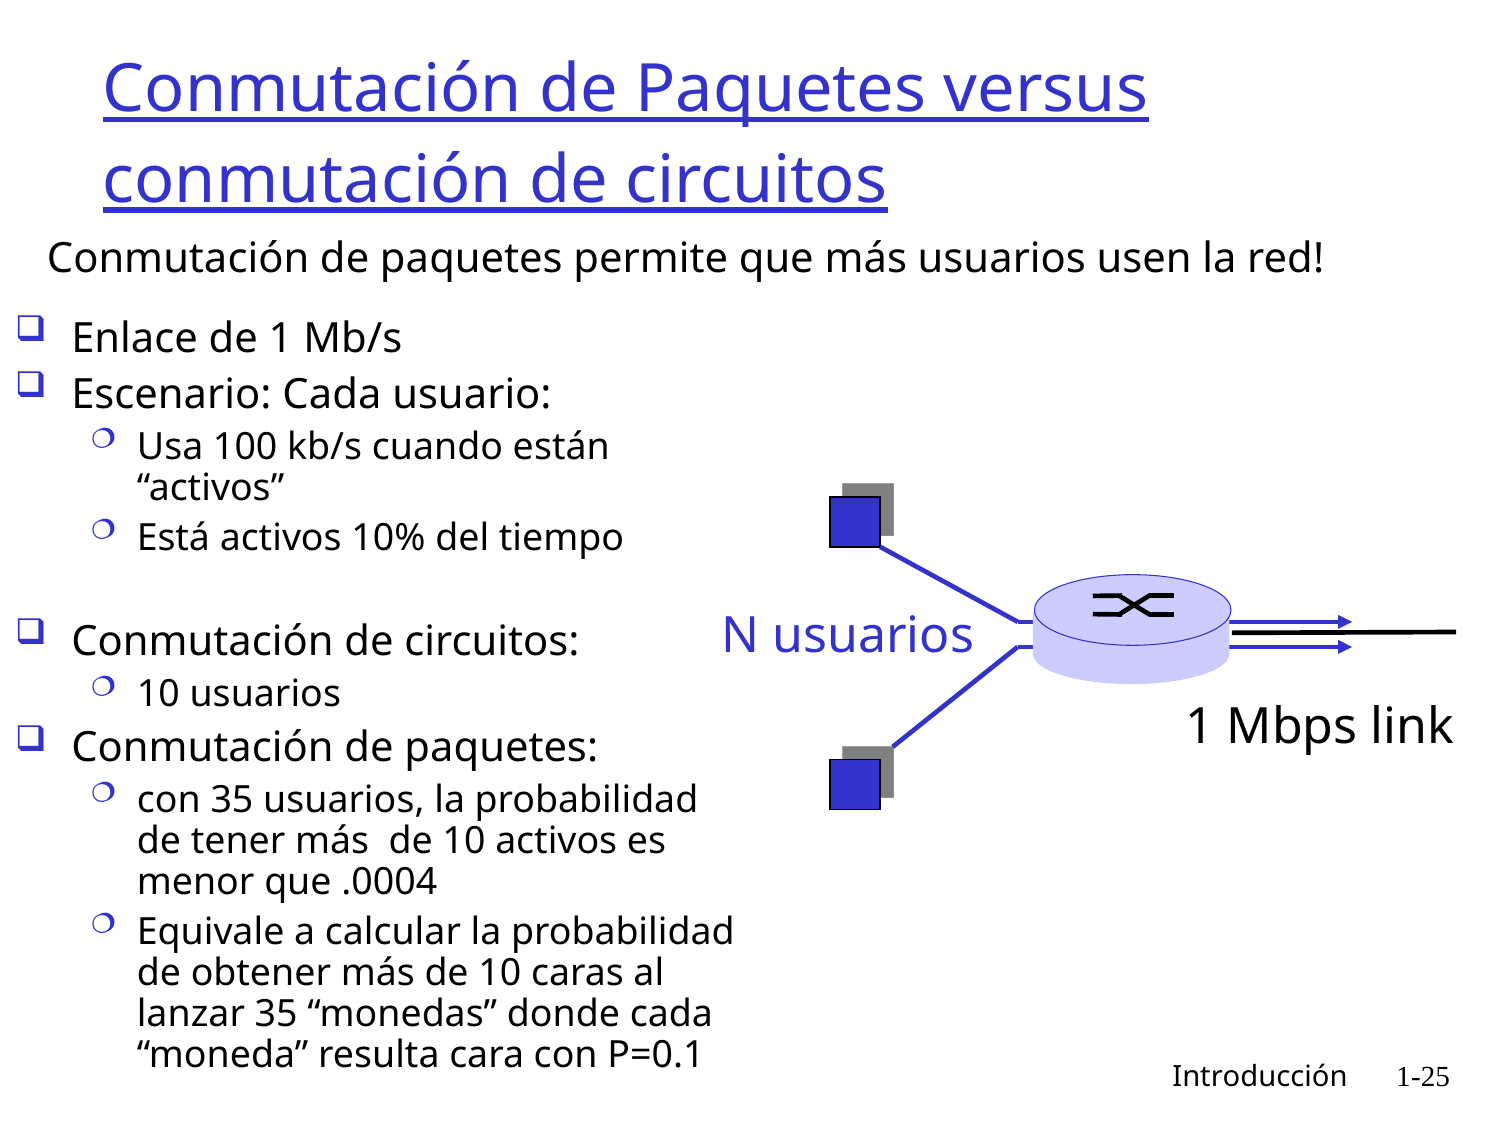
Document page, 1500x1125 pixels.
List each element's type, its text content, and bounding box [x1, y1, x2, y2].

text_box [830, 496, 881, 547]
text_box Introducción [887, 1050, 1362, 1125]
text_box N usuarios [706, 594, 990, 671]
text_box 1-<number> [1362, 1050, 1466, 1125]
text_box 1 Mbps link [1170, 686, 1470, 762]
title Conmutación de Paquetes versus conmutación de circuitos [87, 16, 1363, 228]
list Enlace de 1 Mb/s Escenario: Cada usuario: Usa 100 kb/s cuando están “activos” Está activos 10% del tiempo Conmutación de circuitos: 10 usuarios Conmutación de paquetes: con 35 usuarios, la probabilidad de tener más de 10 activos es menor que .0004 Equivale a calcular la probabilidad de obtener más de 10 caras al lanzar 35 “monedas” donde cada “moneda” resulta cara con P=0.1 [0, 308, 763, 1071]
list Conmutación de paquetes permite que más usuarios usen la red! [31, 228, 1446, 329]
text_box [830, 759, 881, 810]
text_box [1032, 574, 1232, 685]
